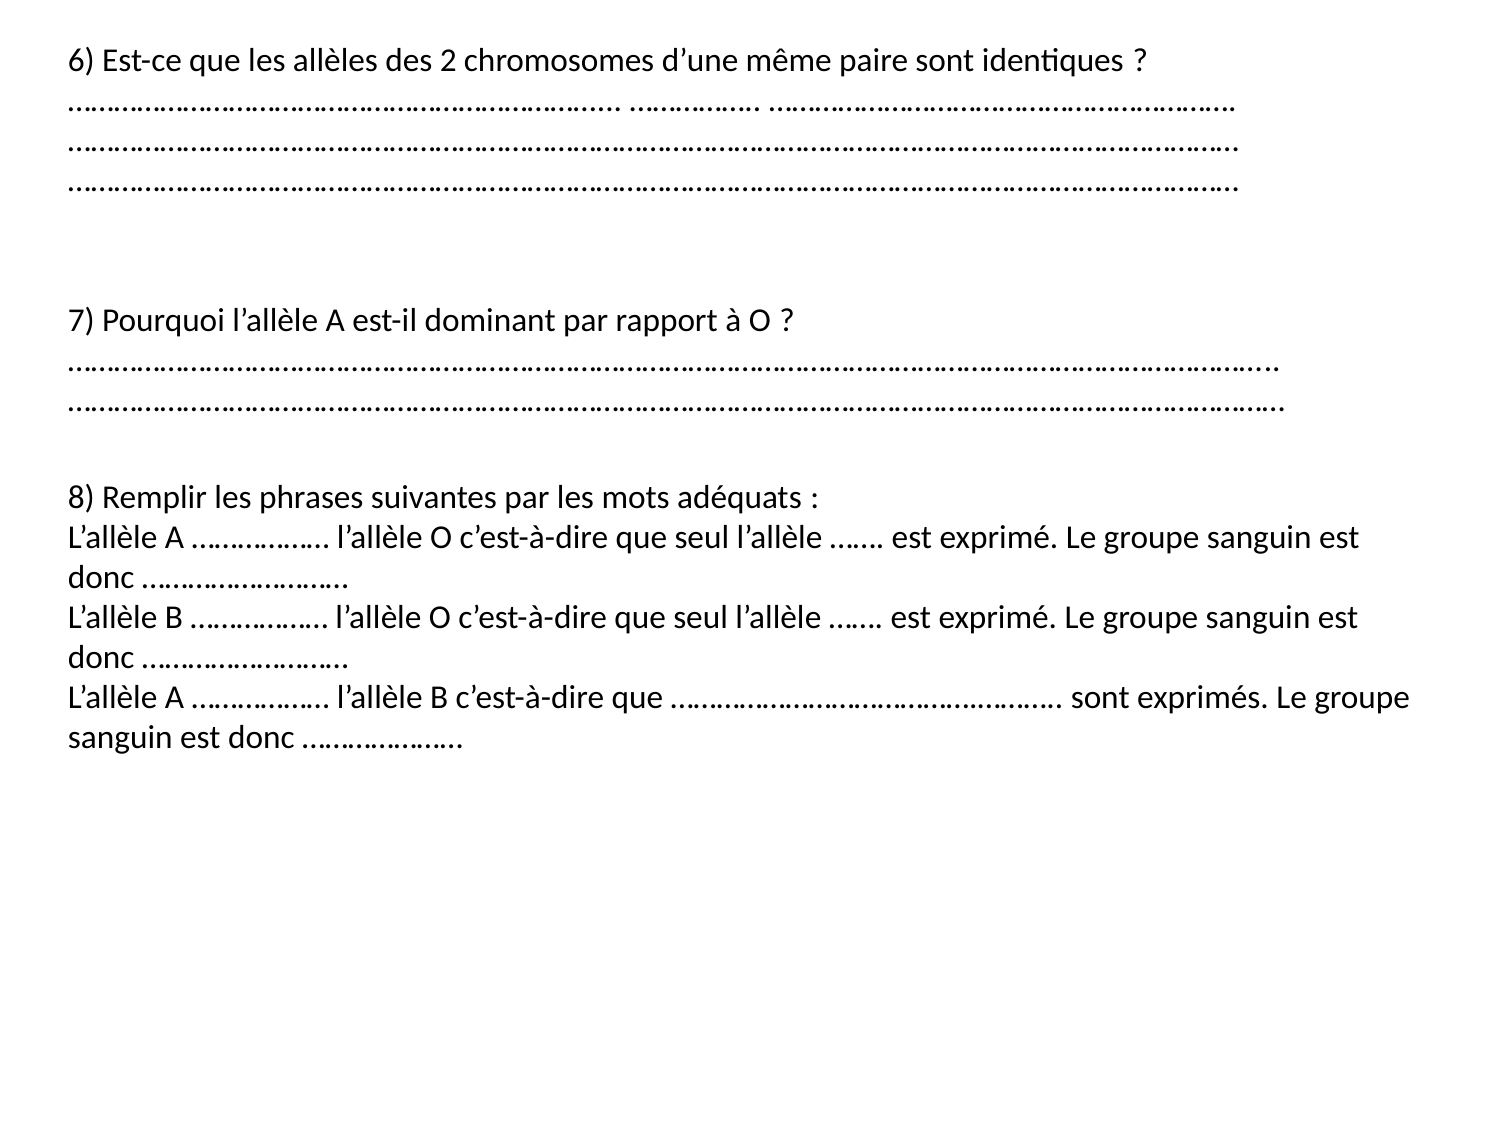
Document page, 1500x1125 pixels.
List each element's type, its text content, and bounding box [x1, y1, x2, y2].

text_box 6) Est-ce que les allèles des 2 chromosomes d’une même paire sont identiques ? ……………………………………………………………... …………….. ……………………………………………………. ……………………………………………………………………………………………………………………………………… ……………………………………………………………………………………………………………………………………… [53, 30, 1424, 290]
text_box 7) Pourquoi l’allèle A est-il dominant par rapport à O ? ………………………………………………………………………………………………………………………………………….. …………………………………………………………………………………………………………………………………………… [53, 290, 1471, 466]
text_box 8) Remplir les phrases suivantes par les mots adéquats : L’allèle A ……………… l’allèle O c’est-à-dire que seul l’allèle ……. est exprimé. Le groupe sanguin est donc ……………………… L’allèle B ……………… l’allèle O c’est-à-dire que seul l’allèle ……. est exprimé. Le groupe sanguin est donc ……………………… L’allèle A ……………… l’allèle B c’est-à-dire que ………………………………….……….. sont exprimés. Le groupe sanguin est donc ………………… [53, 467, 1447, 843]
